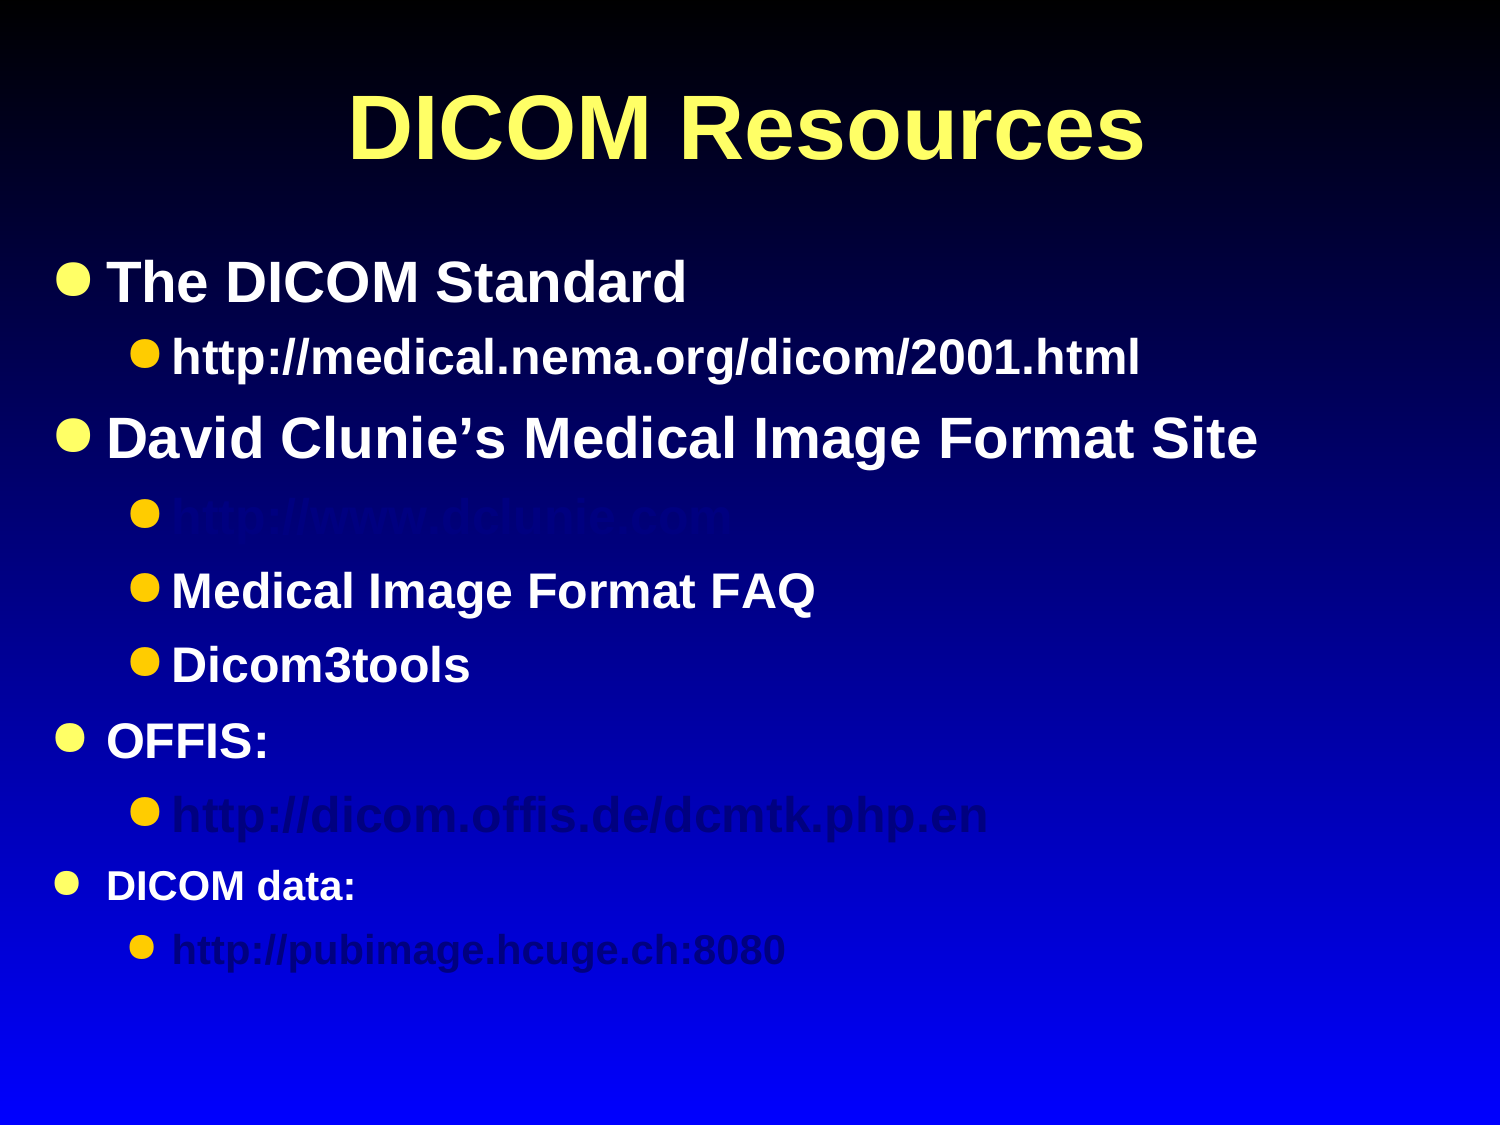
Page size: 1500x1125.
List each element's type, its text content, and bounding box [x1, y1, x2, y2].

list The DICOM Standard http://medical.nema.org/dicom/2001.html David Clunie’s Medical Image Format Site http://www.dclunie.com Medical Image Format FAQ Dicom3tools OFFIS: http://dicom.offis.de/dcmtk.php.en DICOM data: http://pubimage.hcuge.ch:8080 [50, 249, 1471, 1051]
title DICOM Resources [109, 14, 1385, 242]
